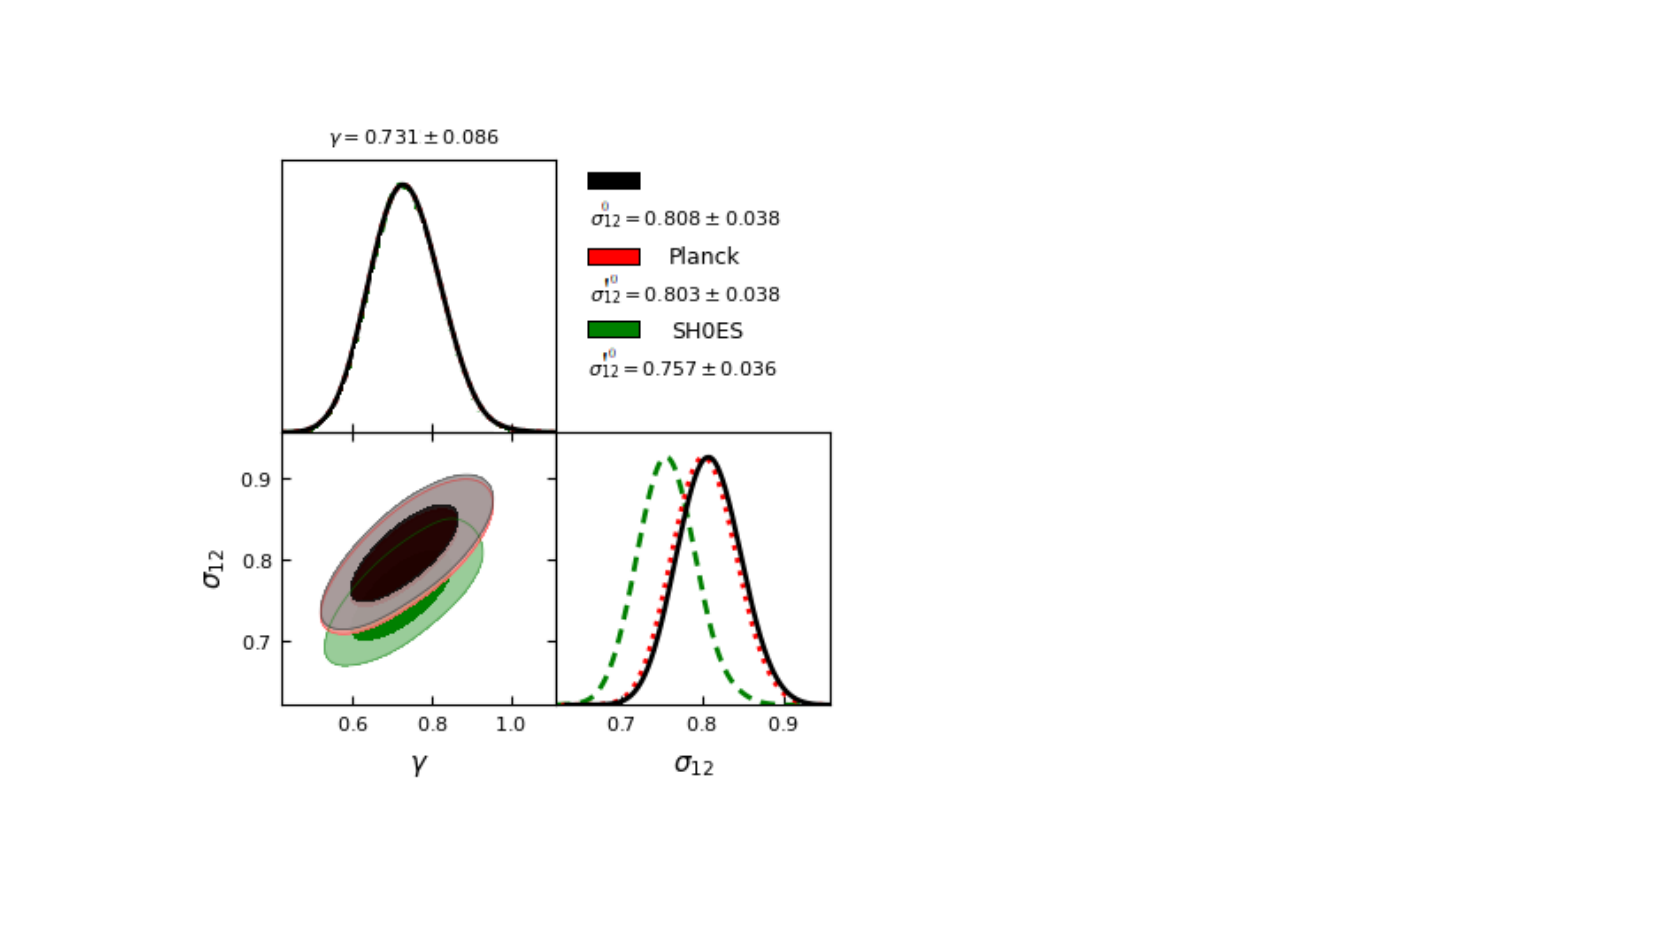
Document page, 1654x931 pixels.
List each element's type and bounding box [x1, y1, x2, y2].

picture [195, 107, 871, 796]
